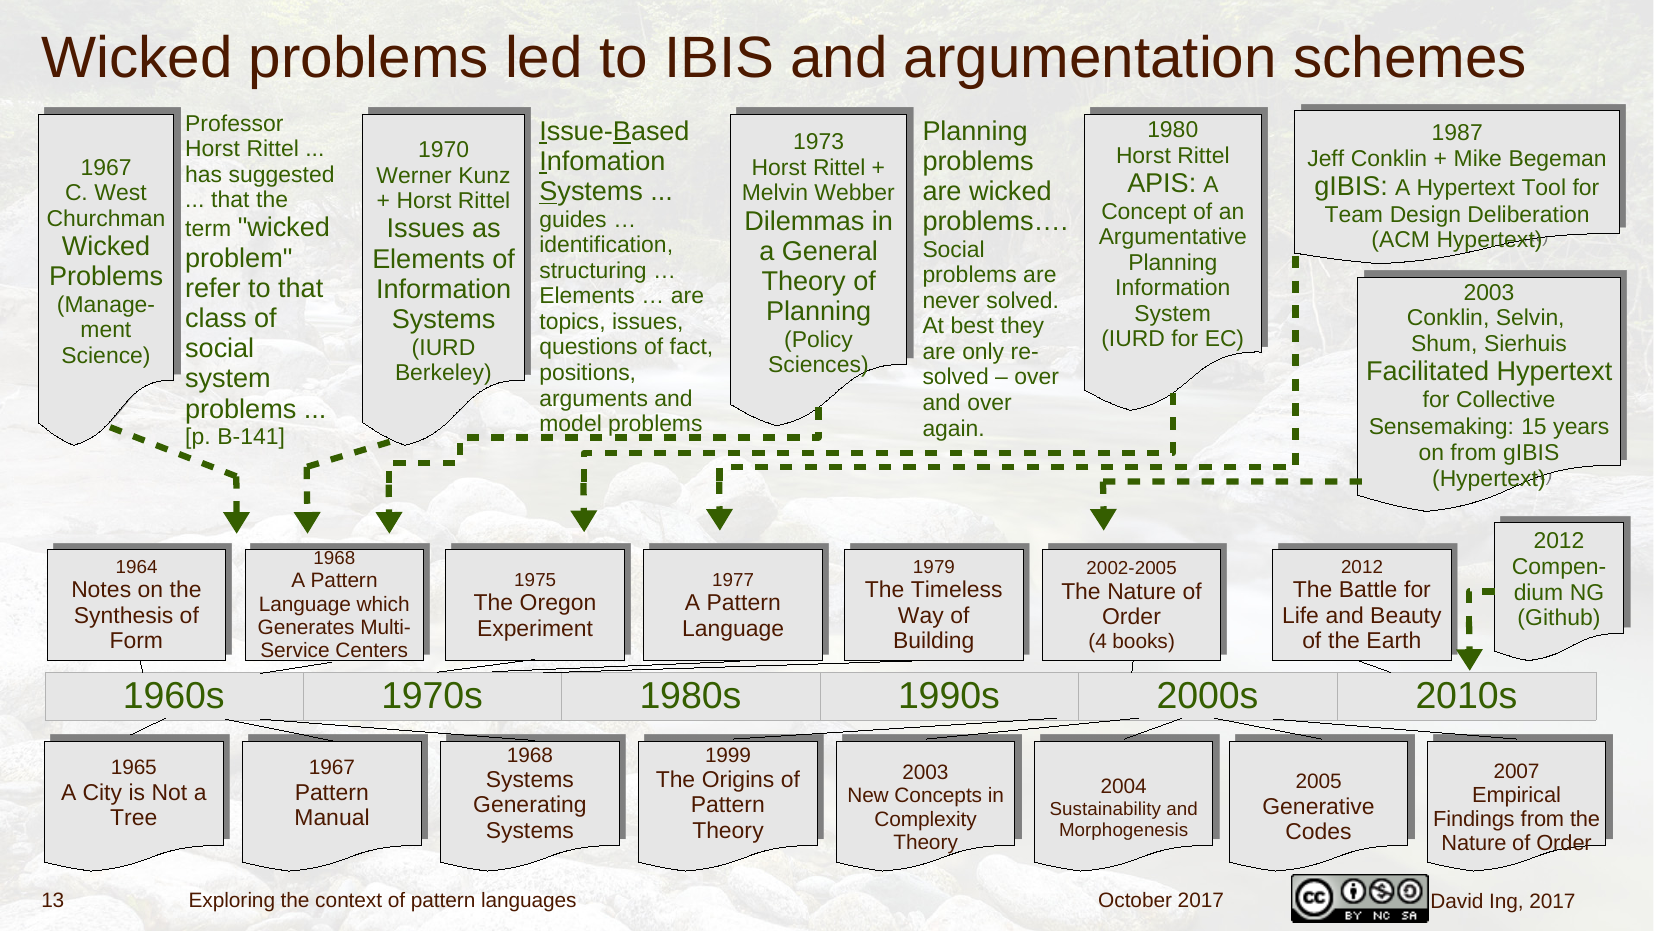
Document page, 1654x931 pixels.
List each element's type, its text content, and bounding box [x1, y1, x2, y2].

text_box 1975 The Oregon Experiment [445, 549, 625, 661]
text_box 2007 Empirical Findings from the Nature of Order [1427, 741, 1606, 872]
text_box 2003 Conklin, Selvin, Shum, Sierhuis Facilitated Hypertext for Collective Sensemaking: 15 years on from gIBIS (Hypertext) [1357, 277, 1621, 512]
text_box 1970 Werner Kunz + Horst Rittel Issues as Elements of Information Systems (IURD Berkeley) [362, 114, 525, 446]
picture [0, 0, 1654, 931]
text_box 1979 The Timeless Way of Building [844, 549, 1024, 661]
text_box Planning problems are wicked problems…. Social problems are never solved. At best they are only re-solved – over and over again. [907, 108, 1085, 447]
text_box 1967 Pattern Manual [242, 741, 422, 872]
text_box 2012 The Battle for Life and Beauty of the Earth [1272, 549, 1452, 661]
text_box 1968 Systems Generating Systems [440, 741, 620, 872]
text_box Professor Horst Rittel ... has suggested ... that the term "wicked problem" refer to that class of social system problems ... [p. B-141] [170, 102, 355, 454]
text_box 1999 The Origins of Pattern Theory [638, 741, 818, 872]
text_box 1964 Notes on the Synthesis of Form [47, 549, 226, 661]
table_header 2000s [1079, 673, 1337, 720]
title Wicked problems led to IBIS and argumentation schemes [41, 30, 1613, 181]
table_header 1970s [304, 673, 561, 720]
table_header 1980s [562, 673, 820, 720]
text_box 1965 A City is Not a Tree [44, 741, 224, 872]
text_box 1968 A Pattern Language which Generates Multi-Service Centers [245, 549, 424, 661]
table_header 2010s [1338, 673, 1596, 720]
text_box 2002-2005 The Nature of Order (4 books) [1042, 549, 1221, 661]
text_box 1973 Horst Rittel + Melvin Webber Dilemmas in a General Theory of Planning (Policy Sciences) [730, 114, 907, 426]
text_box 2012 Compen-dium NG (Github) [1494, 522, 1624, 661]
table_header 1990s [821, 673, 1078, 720]
text_box 2003 New Concepts in Complexity Theory [836, 741, 1015, 872]
text_box Issue-Based Infomation Systems ... guides … identification, structuring … Elements … are topics, issues, questions of fact, positions, arguments and model problems [524, 108, 733, 443]
text_box 1967 C. West Churchman Wicked Problems (Manage-ment Science) [38, 114, 174, 446]
text_box 1977 A Pattern Language [643, 549, 823, 661]
text_box 2004 Sustainability and Morphogenesis [1034, 741, 1213, 872]
text_box 2005 Generative Codes [1229, 741, 1408, 872]
table_header 1960s [46, 673, 303, 720]
text_box 1980 Horst Rittel APIS: A Concept of an Argumentative Planning Information System (IURD for EC) [1084, 114, 1262, 411]
text_box 1987 Jeff Conklin + Mike Begeman gIBIS: A Hypertext Tool for Team Design Deliberation (ACM Hypertext) [1294, 110, 1620, 264]
